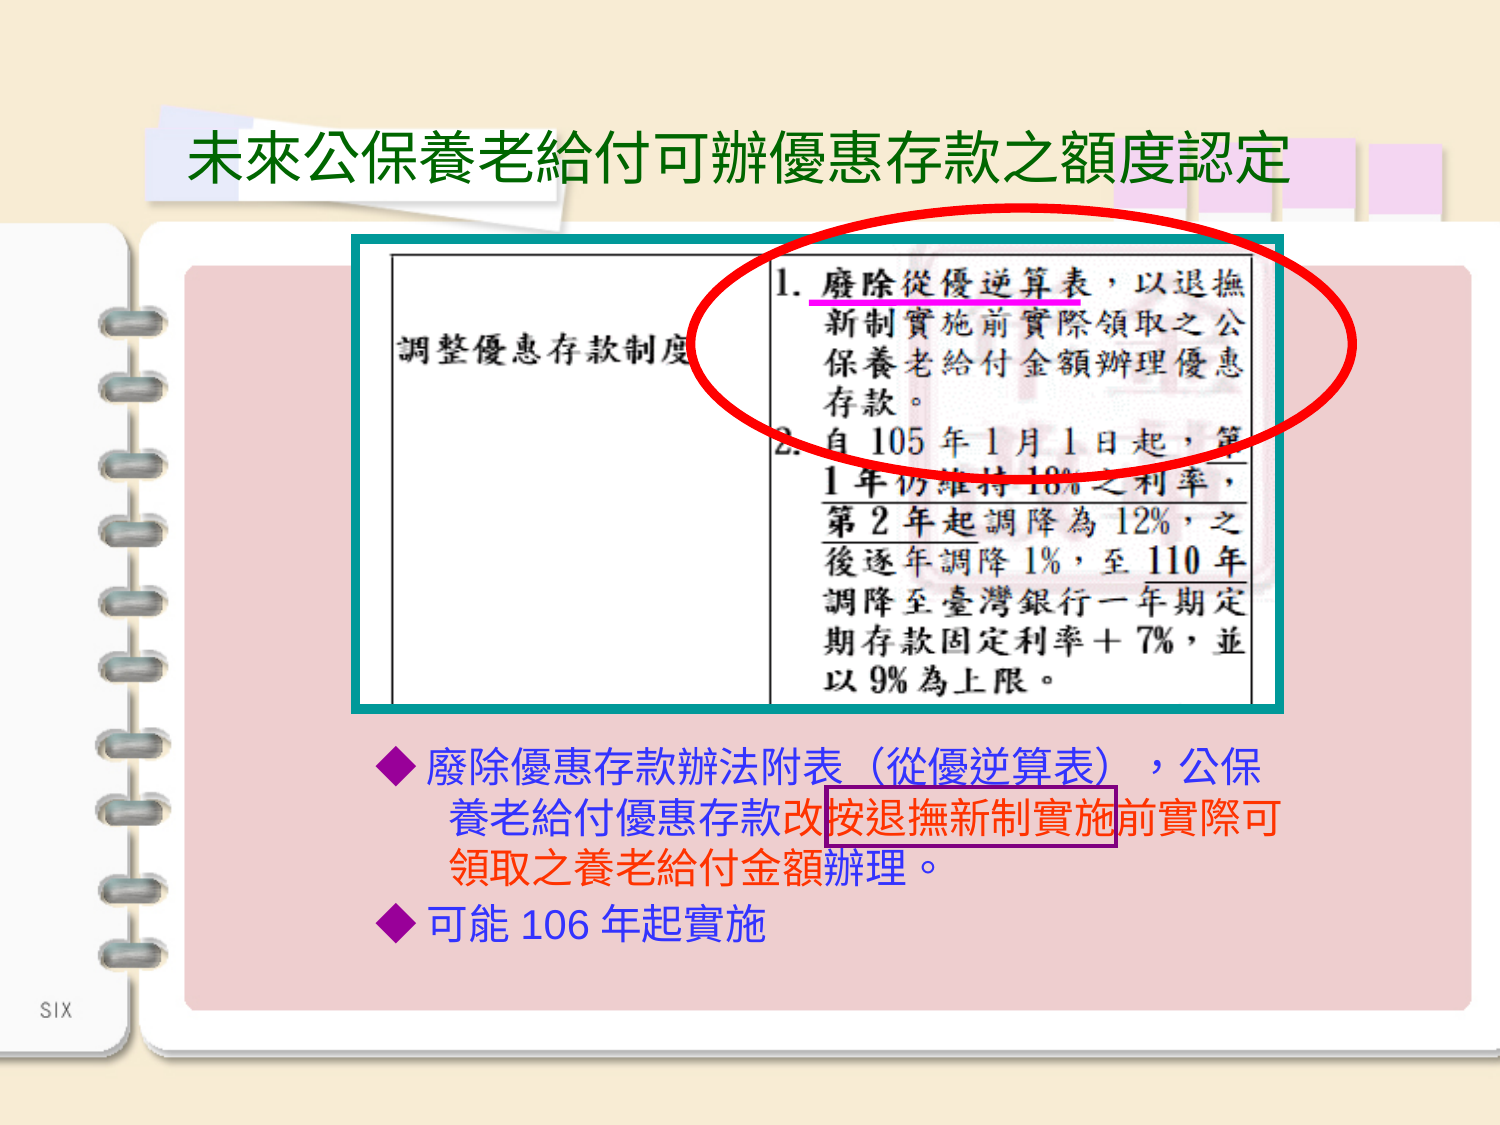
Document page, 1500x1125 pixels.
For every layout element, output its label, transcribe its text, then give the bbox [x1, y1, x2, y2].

picture [1259, 243, 1275, 250]
picture [360, 243, 1275, 705]
text_box ◆可能106年起實施 [360, 893, 1282, 952]
text_box ◆廢除優惠存款辦法附表（從優逆算表），公保 養老給付優惠存款改按退撫新制實施前實際可 領取之養老給付金額辦理。 [360, 728, 1459, 905]
title 未來公保養老給付可辦優惠存款之額度認定 [171, 113, 1353, 197]
picture [696, 243, 1275, 474]
